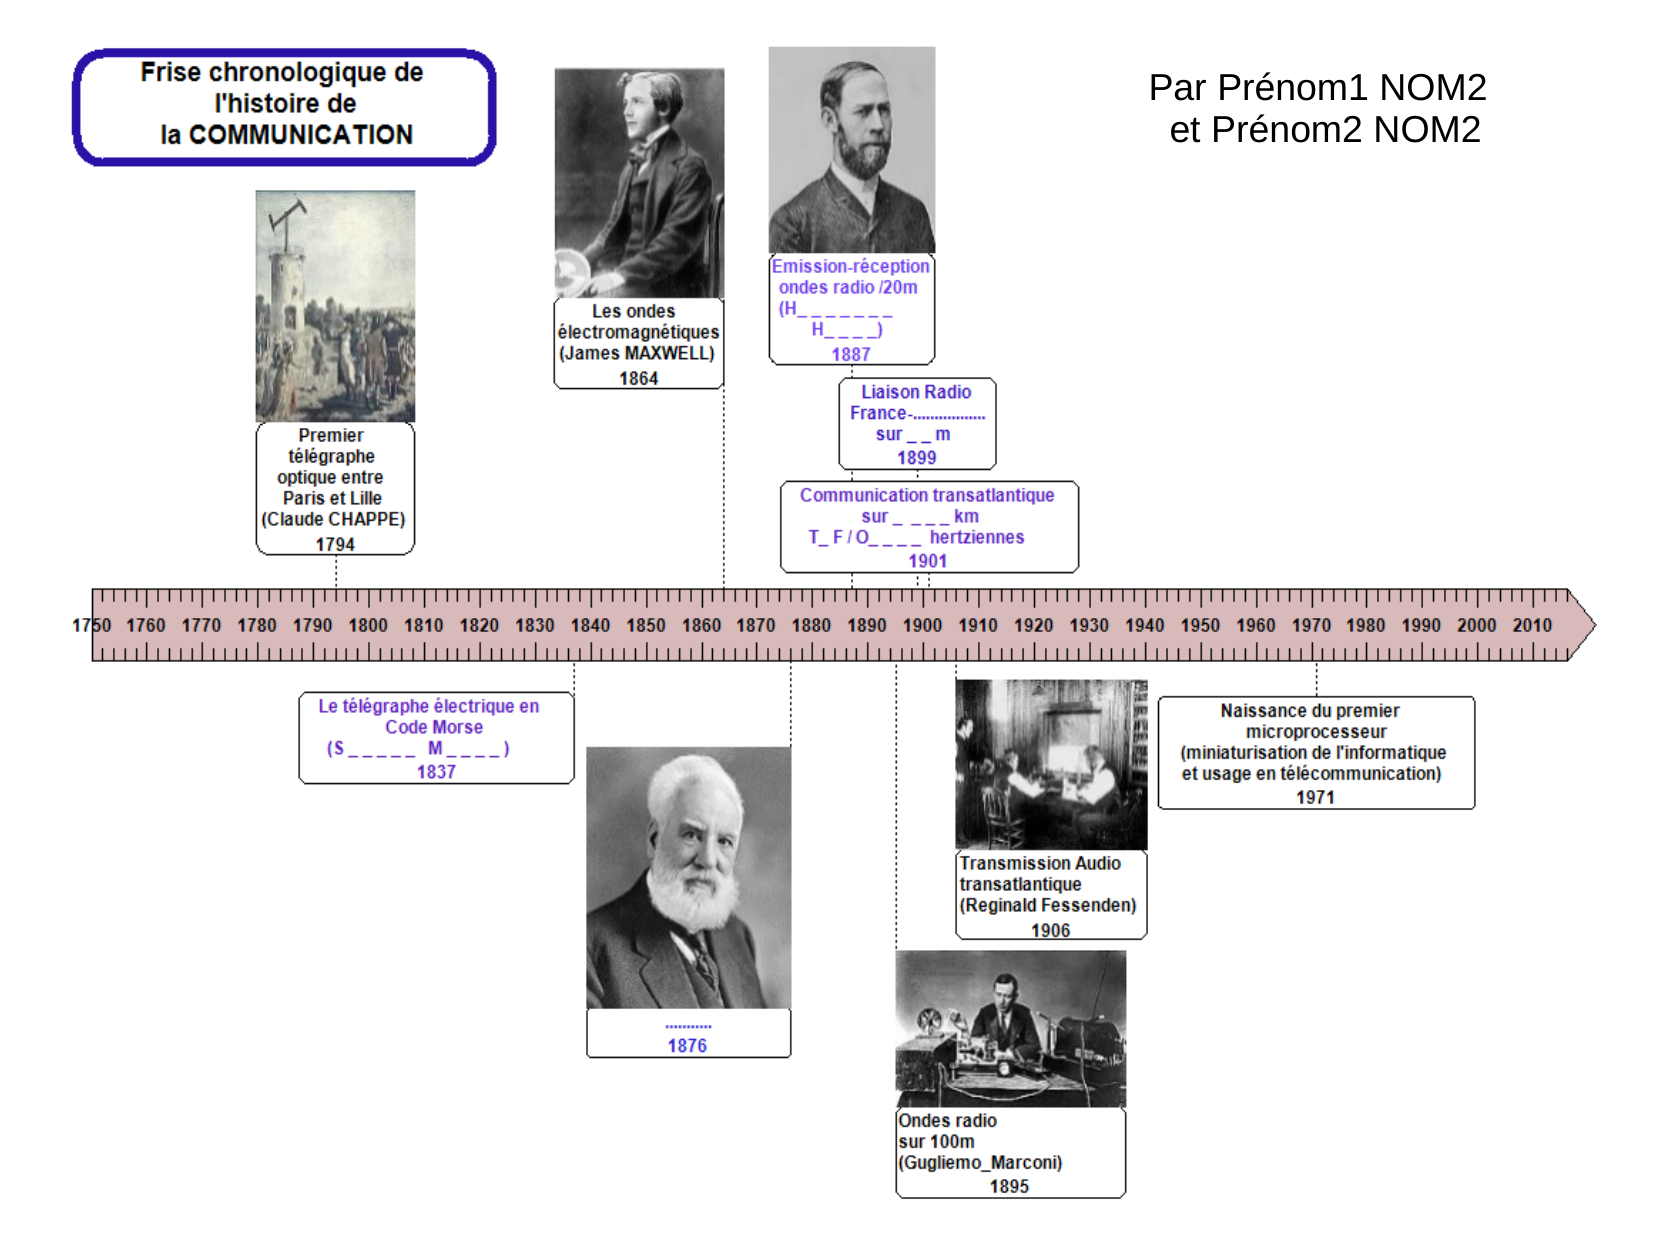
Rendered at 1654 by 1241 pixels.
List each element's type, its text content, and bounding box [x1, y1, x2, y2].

text_box Par Prénom1 NOM2 et Prénom2 NOM2 [1133, 59, 1607, 158]
picture [35, 32, 1624, 1214]
